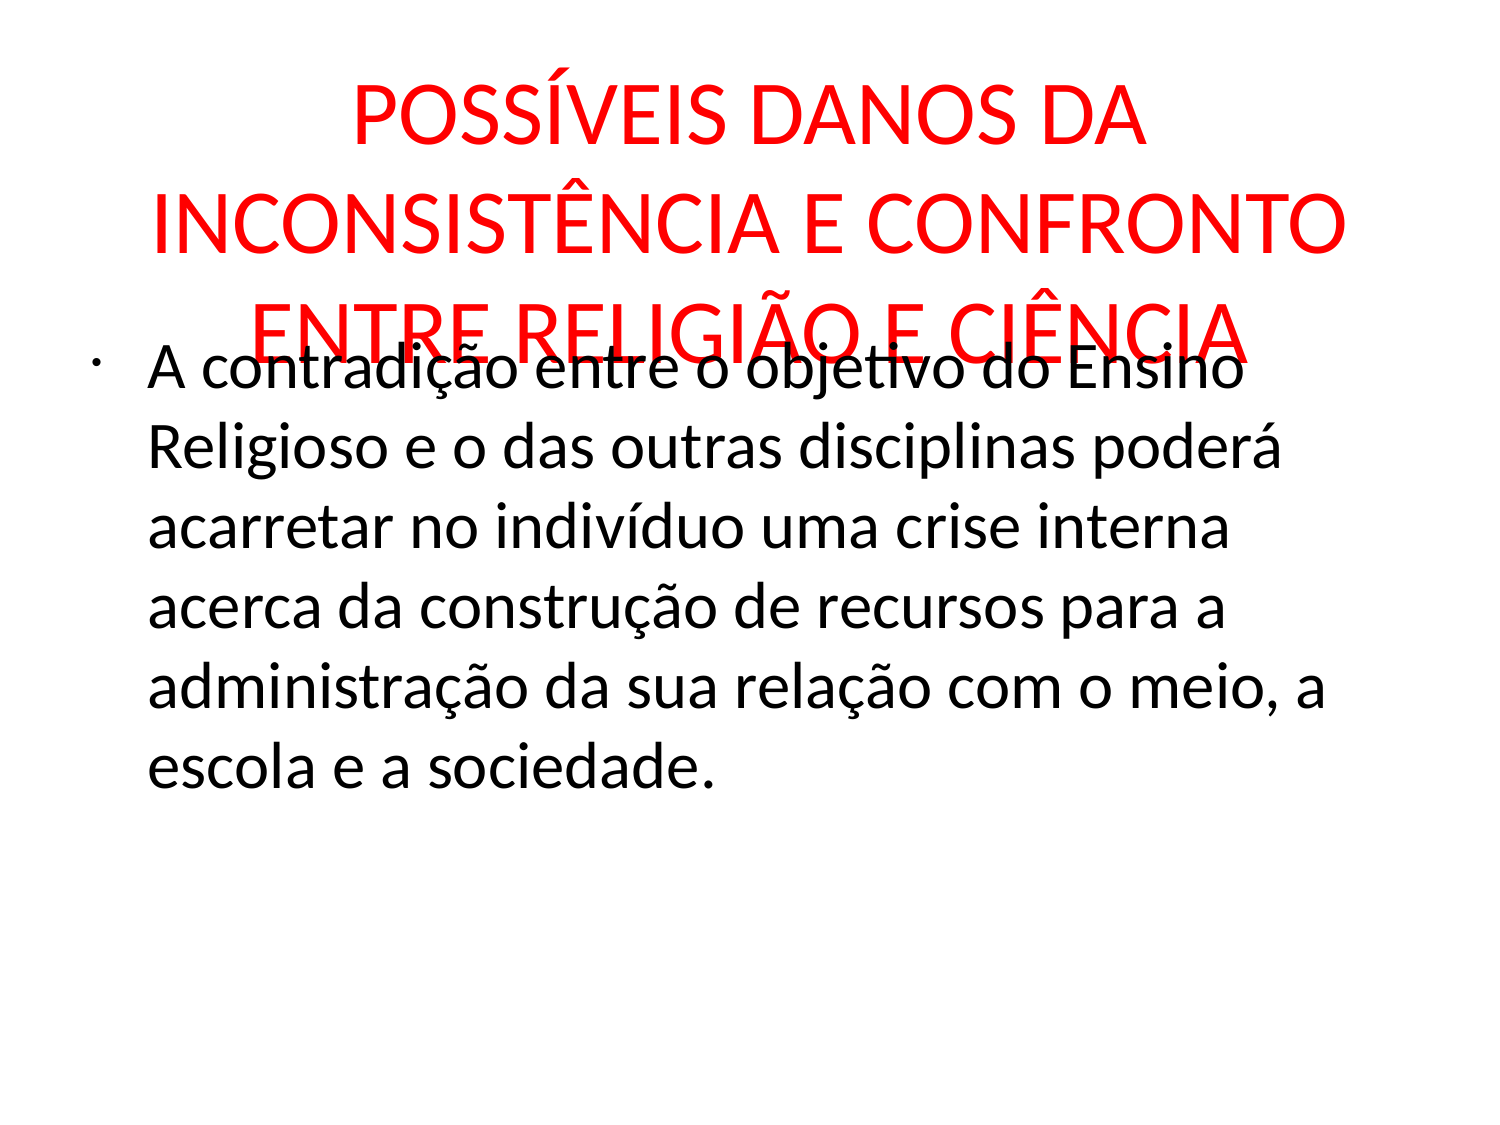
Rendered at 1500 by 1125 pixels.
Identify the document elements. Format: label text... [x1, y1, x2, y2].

title POSSÍVEIS DANOS DA INCONSISTÊNCIA E CONFRONTO ENTRE RELIGIÃO E CIÊNCIA [17, 45, 1483, 233]
list A contradição entre o objetivo do Ensino Religioso e o das outras disciplinas poderá acarretar no indivíduo uma crise interna acerca da construção de recursos para a administração da sua relação com o meio, a escola e a sociedade. [76, 314, 1427, 1057]
